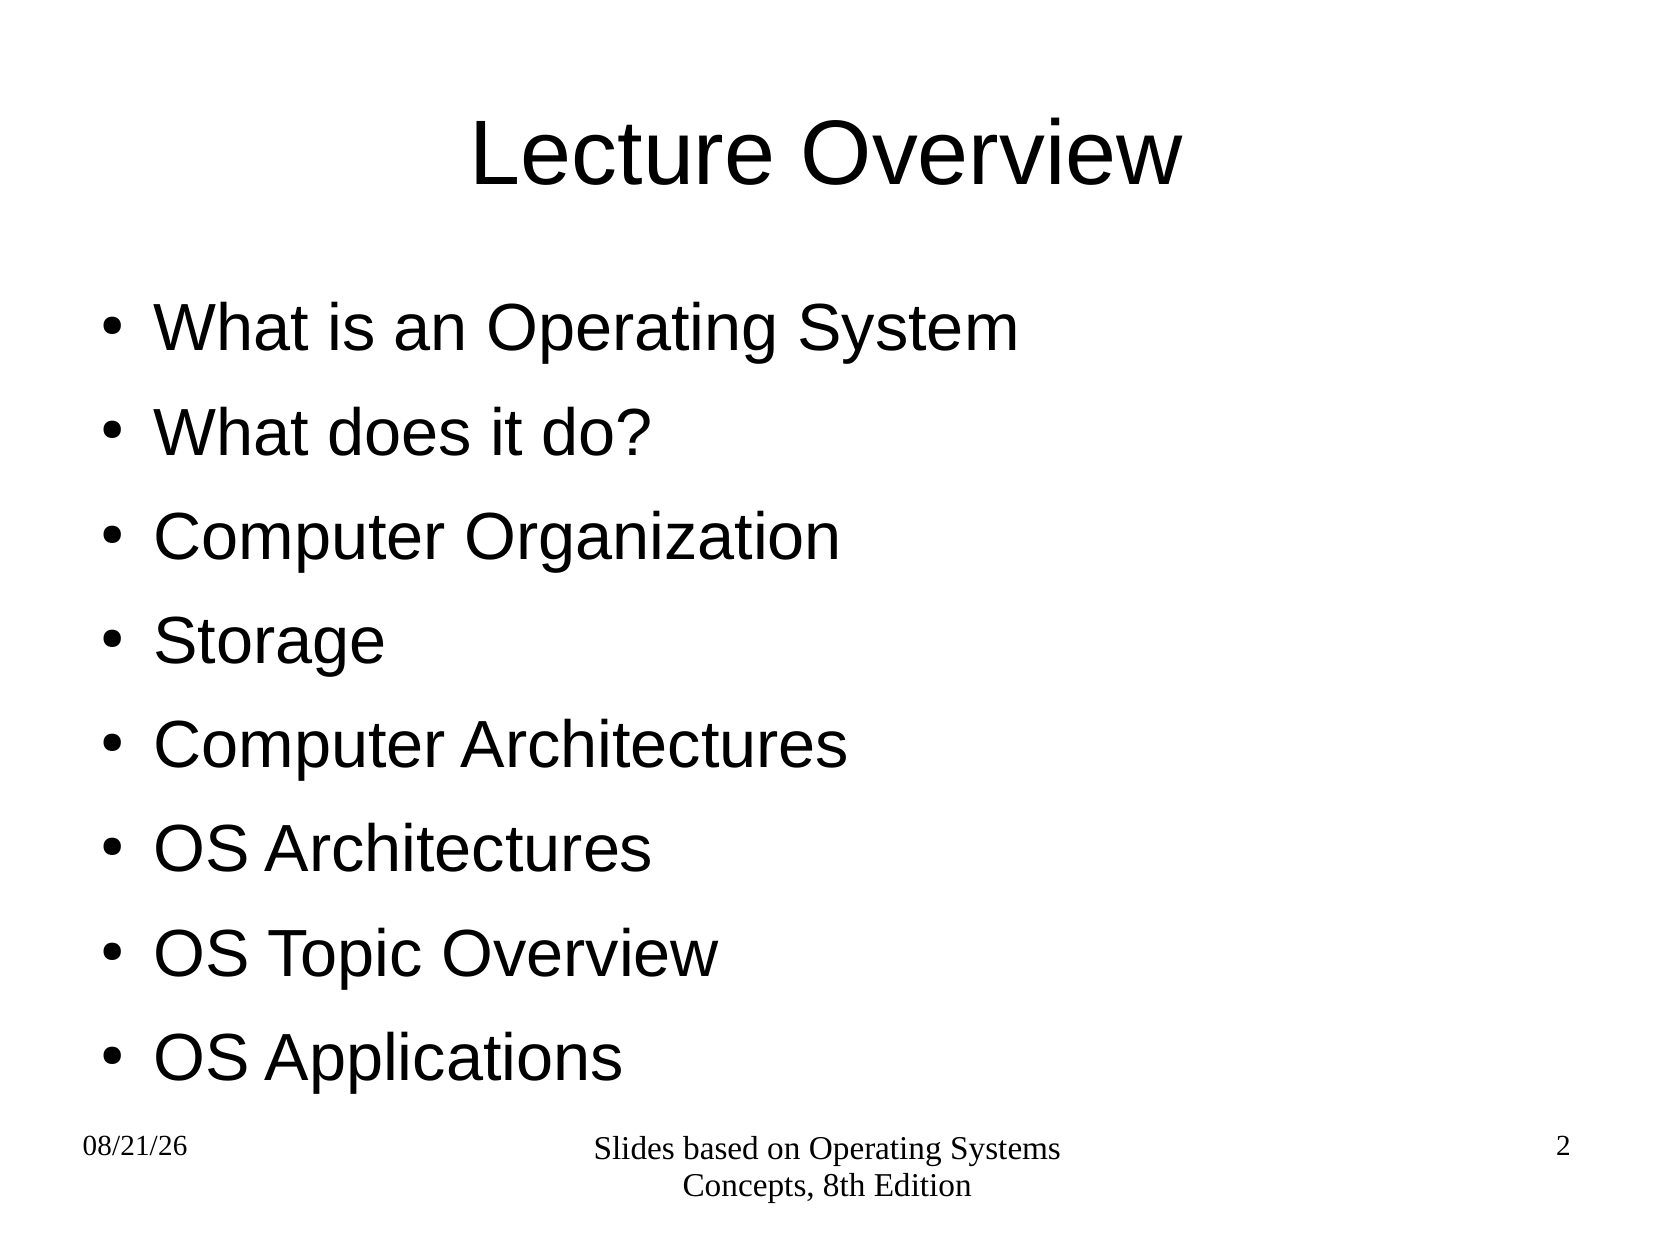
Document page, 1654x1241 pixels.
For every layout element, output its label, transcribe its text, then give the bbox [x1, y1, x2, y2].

title Lecture Overview [82, 49, 1571, 257]
list What is an Operating System What does it do? Computer Organization Storage Computer Architectures OS Architectures OS Topic Overview OS Applications [82, 290, 1571, 1109]
